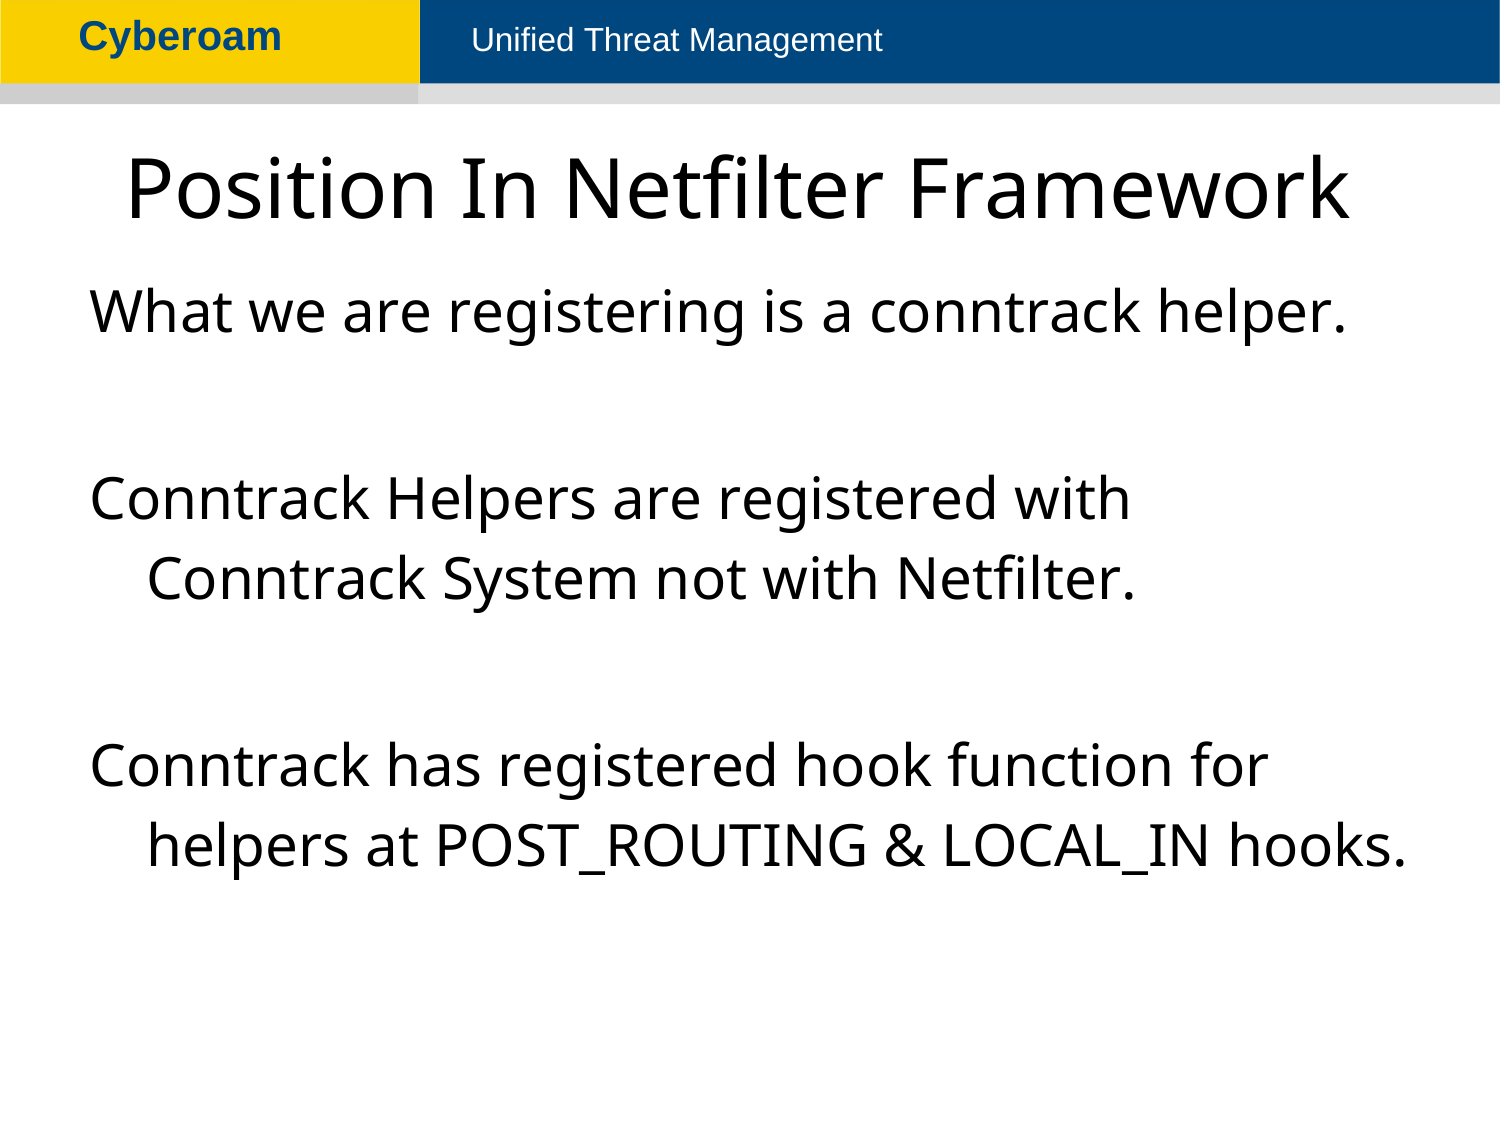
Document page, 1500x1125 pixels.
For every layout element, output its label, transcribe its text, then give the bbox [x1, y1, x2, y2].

picture [0, 0, 1500, 83]
list What we are registering is a conntrack helper. Conntrack Helpers are registered with Conntrack System not with Netfilter. Conntrack has registered hook function for helpers at POST_ROUTING & LOCAL_IN hooks. [75, 262, 1426, 1054]
title Position In Netfilter Framework [75, 112, 1426, 240]
